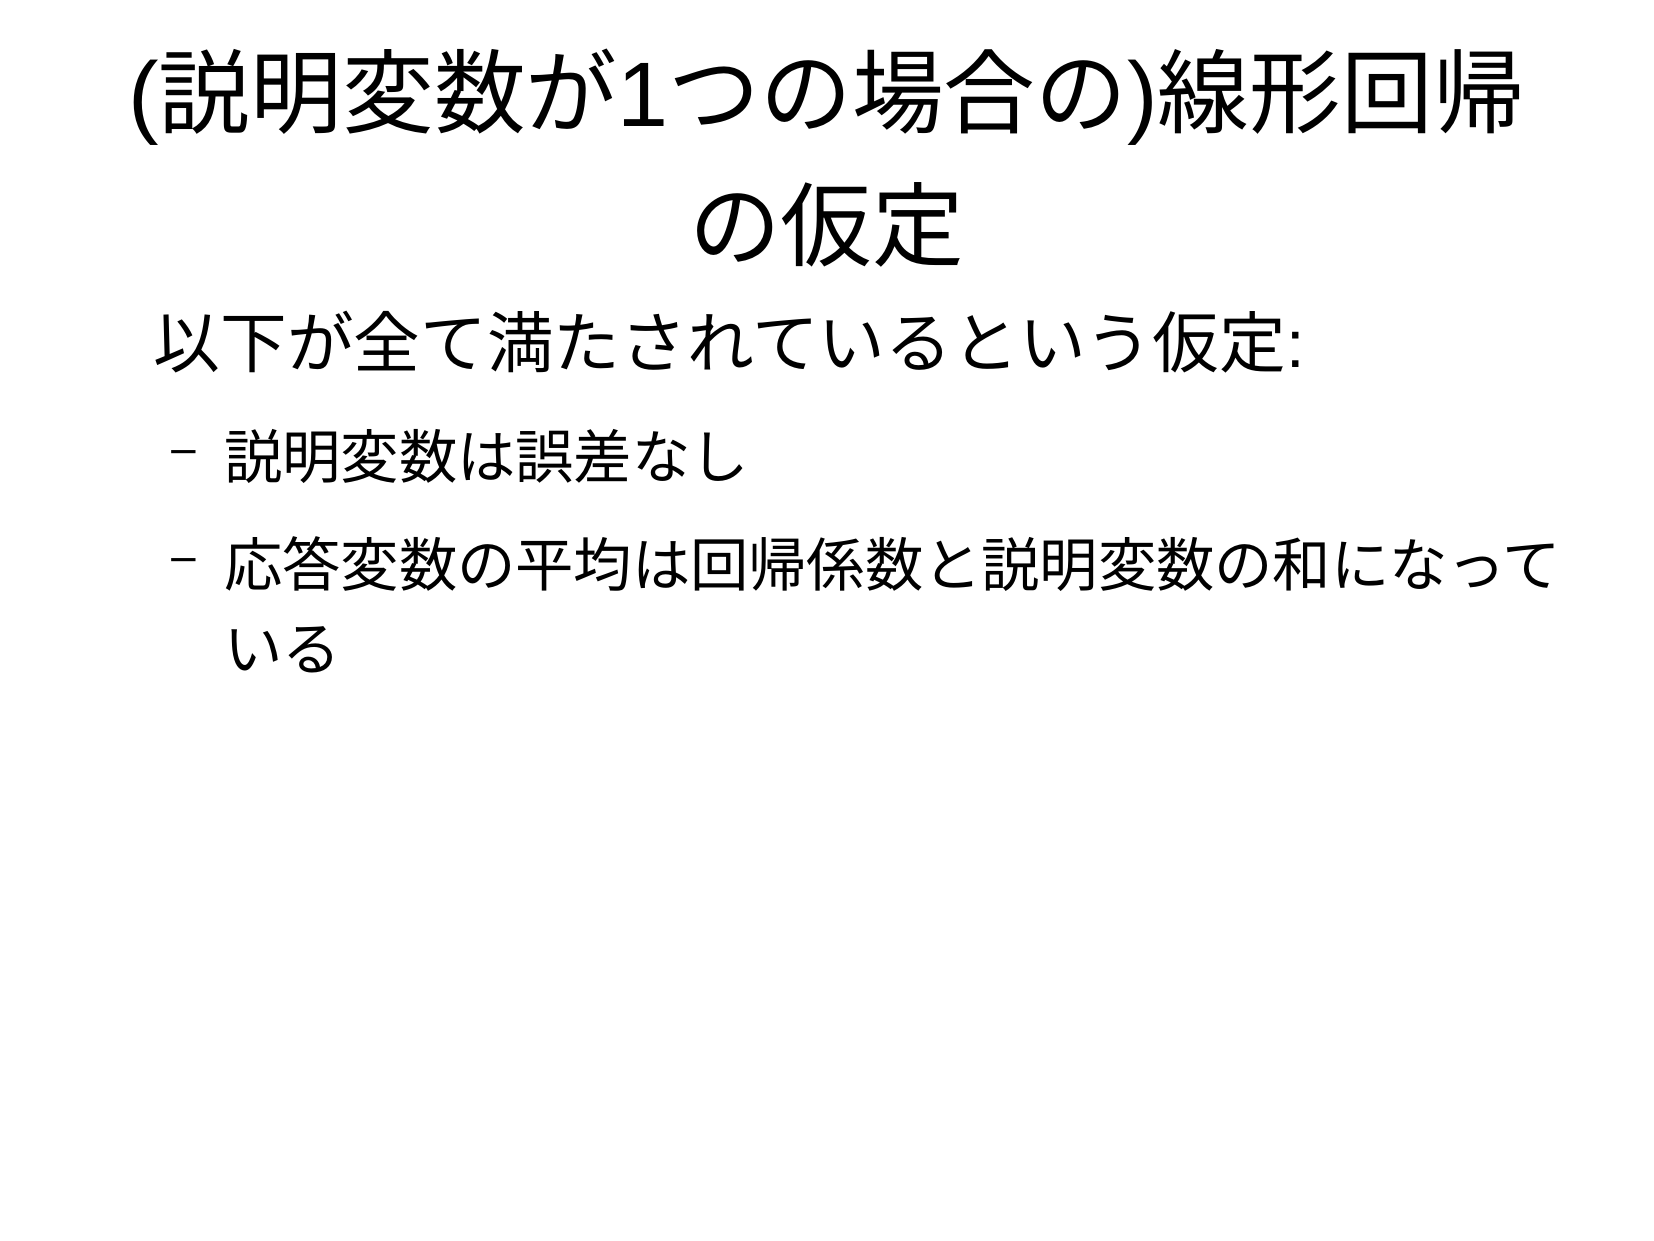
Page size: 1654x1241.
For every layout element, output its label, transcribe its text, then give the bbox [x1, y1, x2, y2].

list 以下が全て満たされているという仮定: 説明変数は誤差なし 応答変数の平均は回帰係数と説明変数の和になっている [82, 290, 1571, 1010]
title (説明変数が1つの場合の)線形回帰の仮定 [82, 49, 1571, 257]
